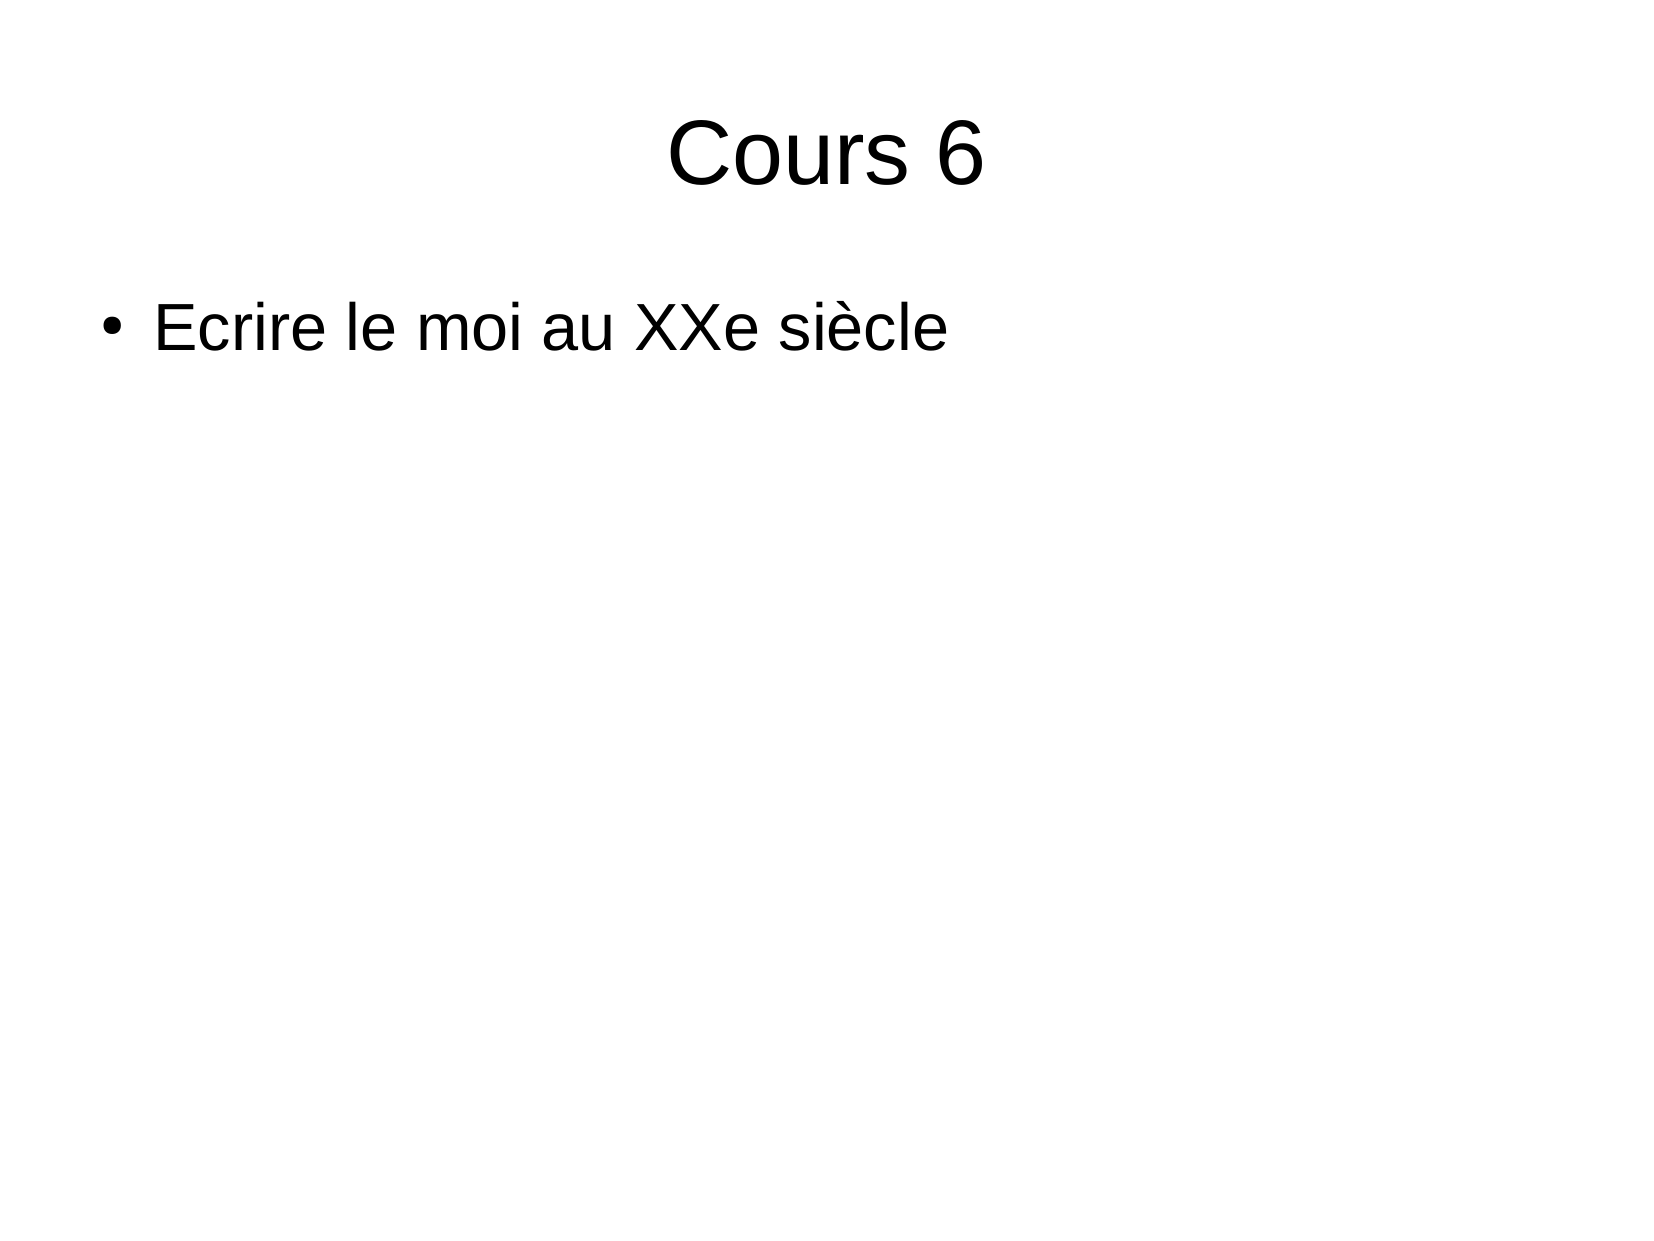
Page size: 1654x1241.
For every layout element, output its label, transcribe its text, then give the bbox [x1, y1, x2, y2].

title Cours 6 [82, 49, 1571, 257]
list Ecrire le moi au XXe siècle [82, 290, 1571, 1010]
